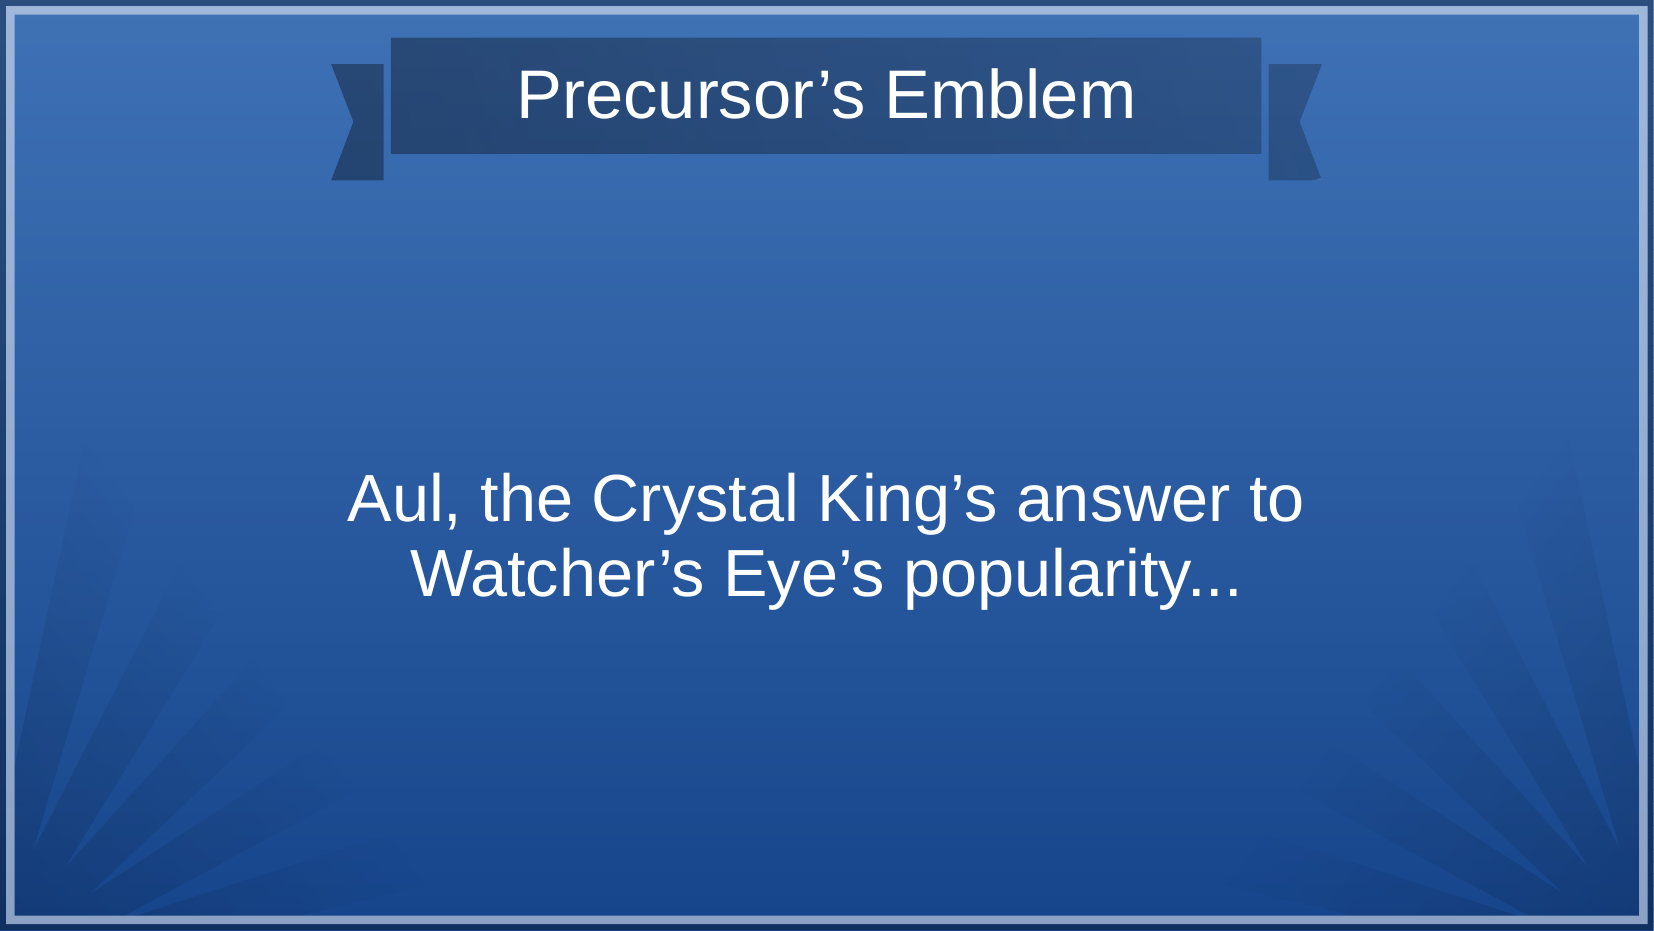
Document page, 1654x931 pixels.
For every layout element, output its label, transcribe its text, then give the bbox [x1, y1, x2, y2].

title Precursor’s Emblem [389, 35, 1264, 154]
subtitle Aul, the Crystal King’s answer to Watcher’s Eye’s popularity... [82, 224, 1571, 848]
